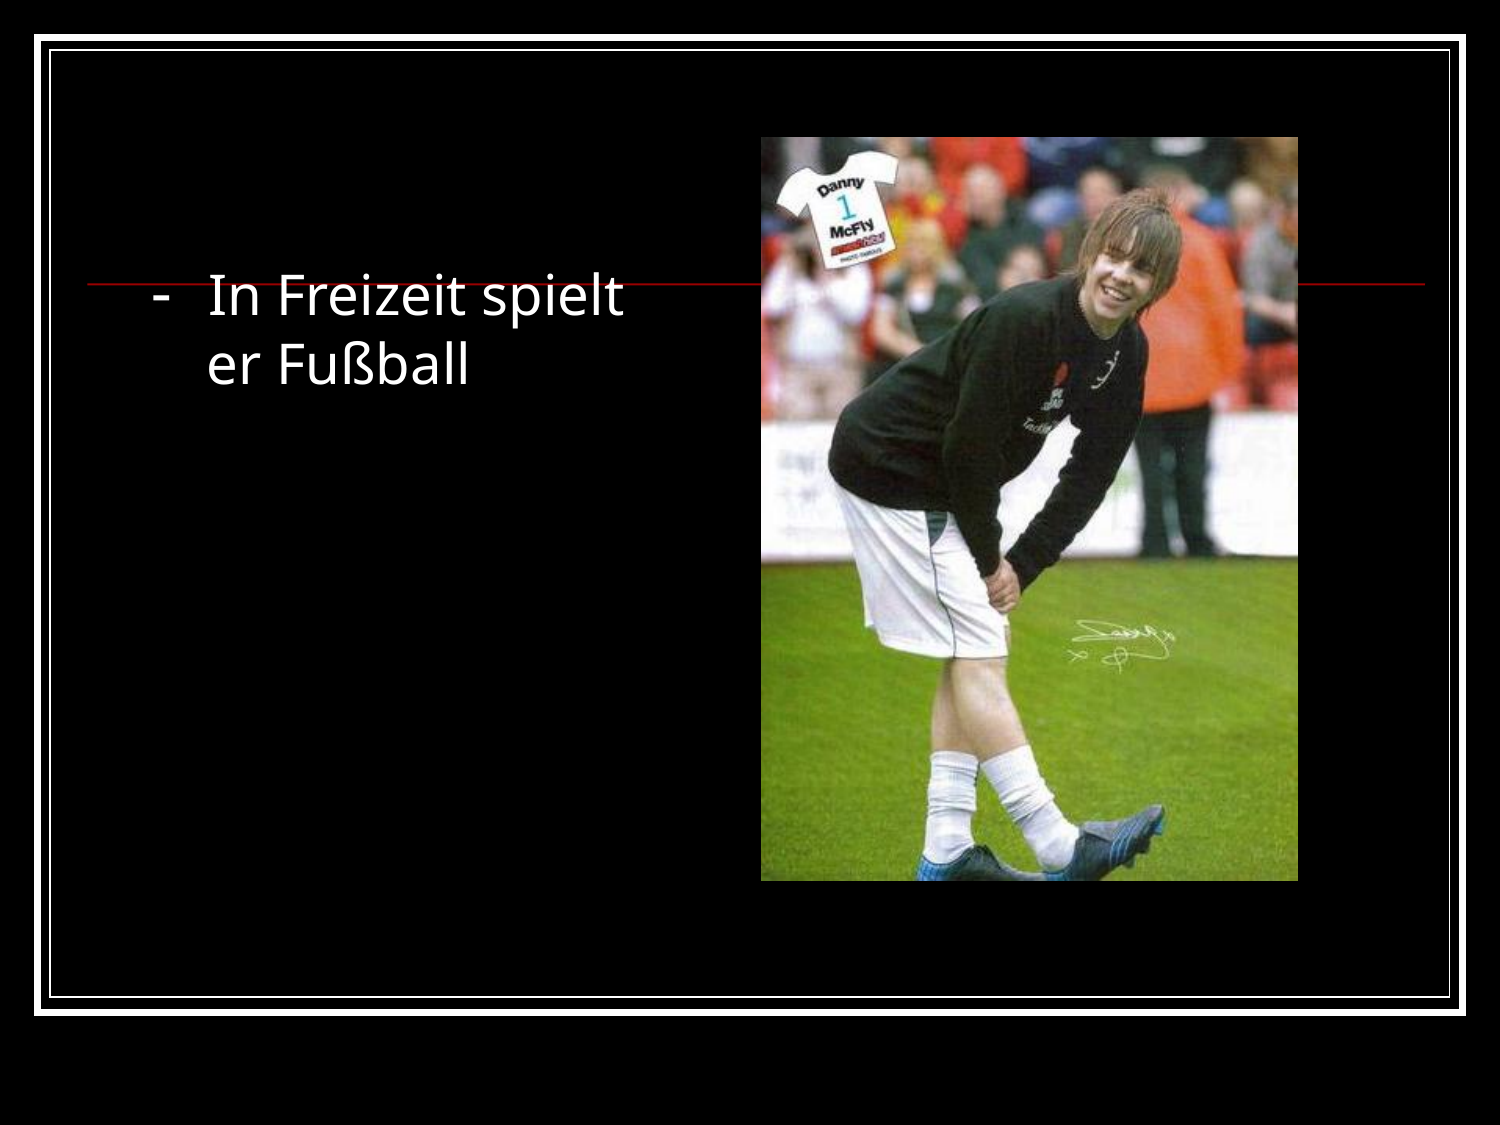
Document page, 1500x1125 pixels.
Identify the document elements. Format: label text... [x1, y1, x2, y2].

picture [761, 137, 1298, 881]
list - In Freizeit spielt er Fußball [135, 243, 653, 527]
